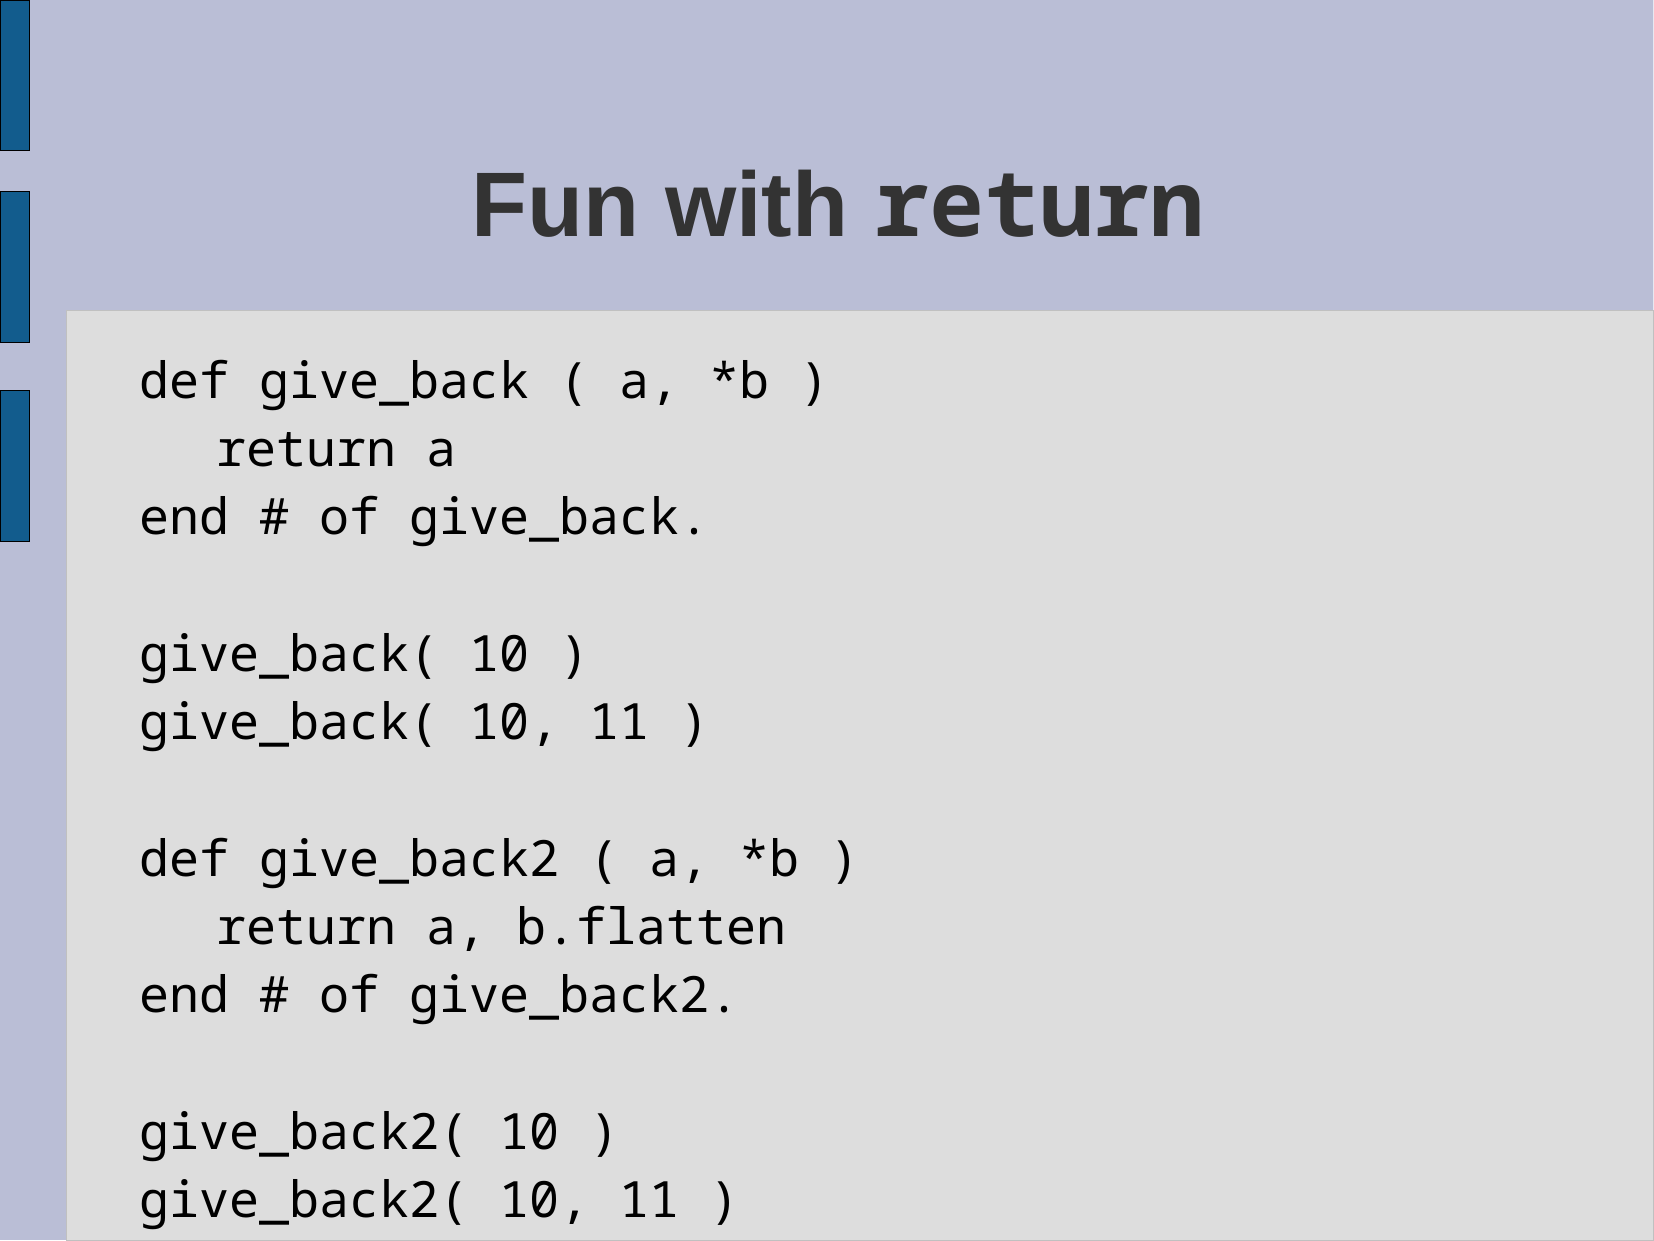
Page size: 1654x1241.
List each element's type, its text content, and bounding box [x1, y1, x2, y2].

title Fun with return [132, 97, 1545, 305]
list def give_back ( a, *b ) return a end # of give_back. give_back( 10 ) give_back( 10, 11 ) def give_back2 ( a, *b ) return a, b.flatten end # of give_back2. give_back2( 10 ) give_back2( 10, 11 ) give_back2( 10, 11, 12, 13 ) first, rest = give_back2( 1, 2, 3, 4, 5 ) [121, 344, 1534, 1215]
